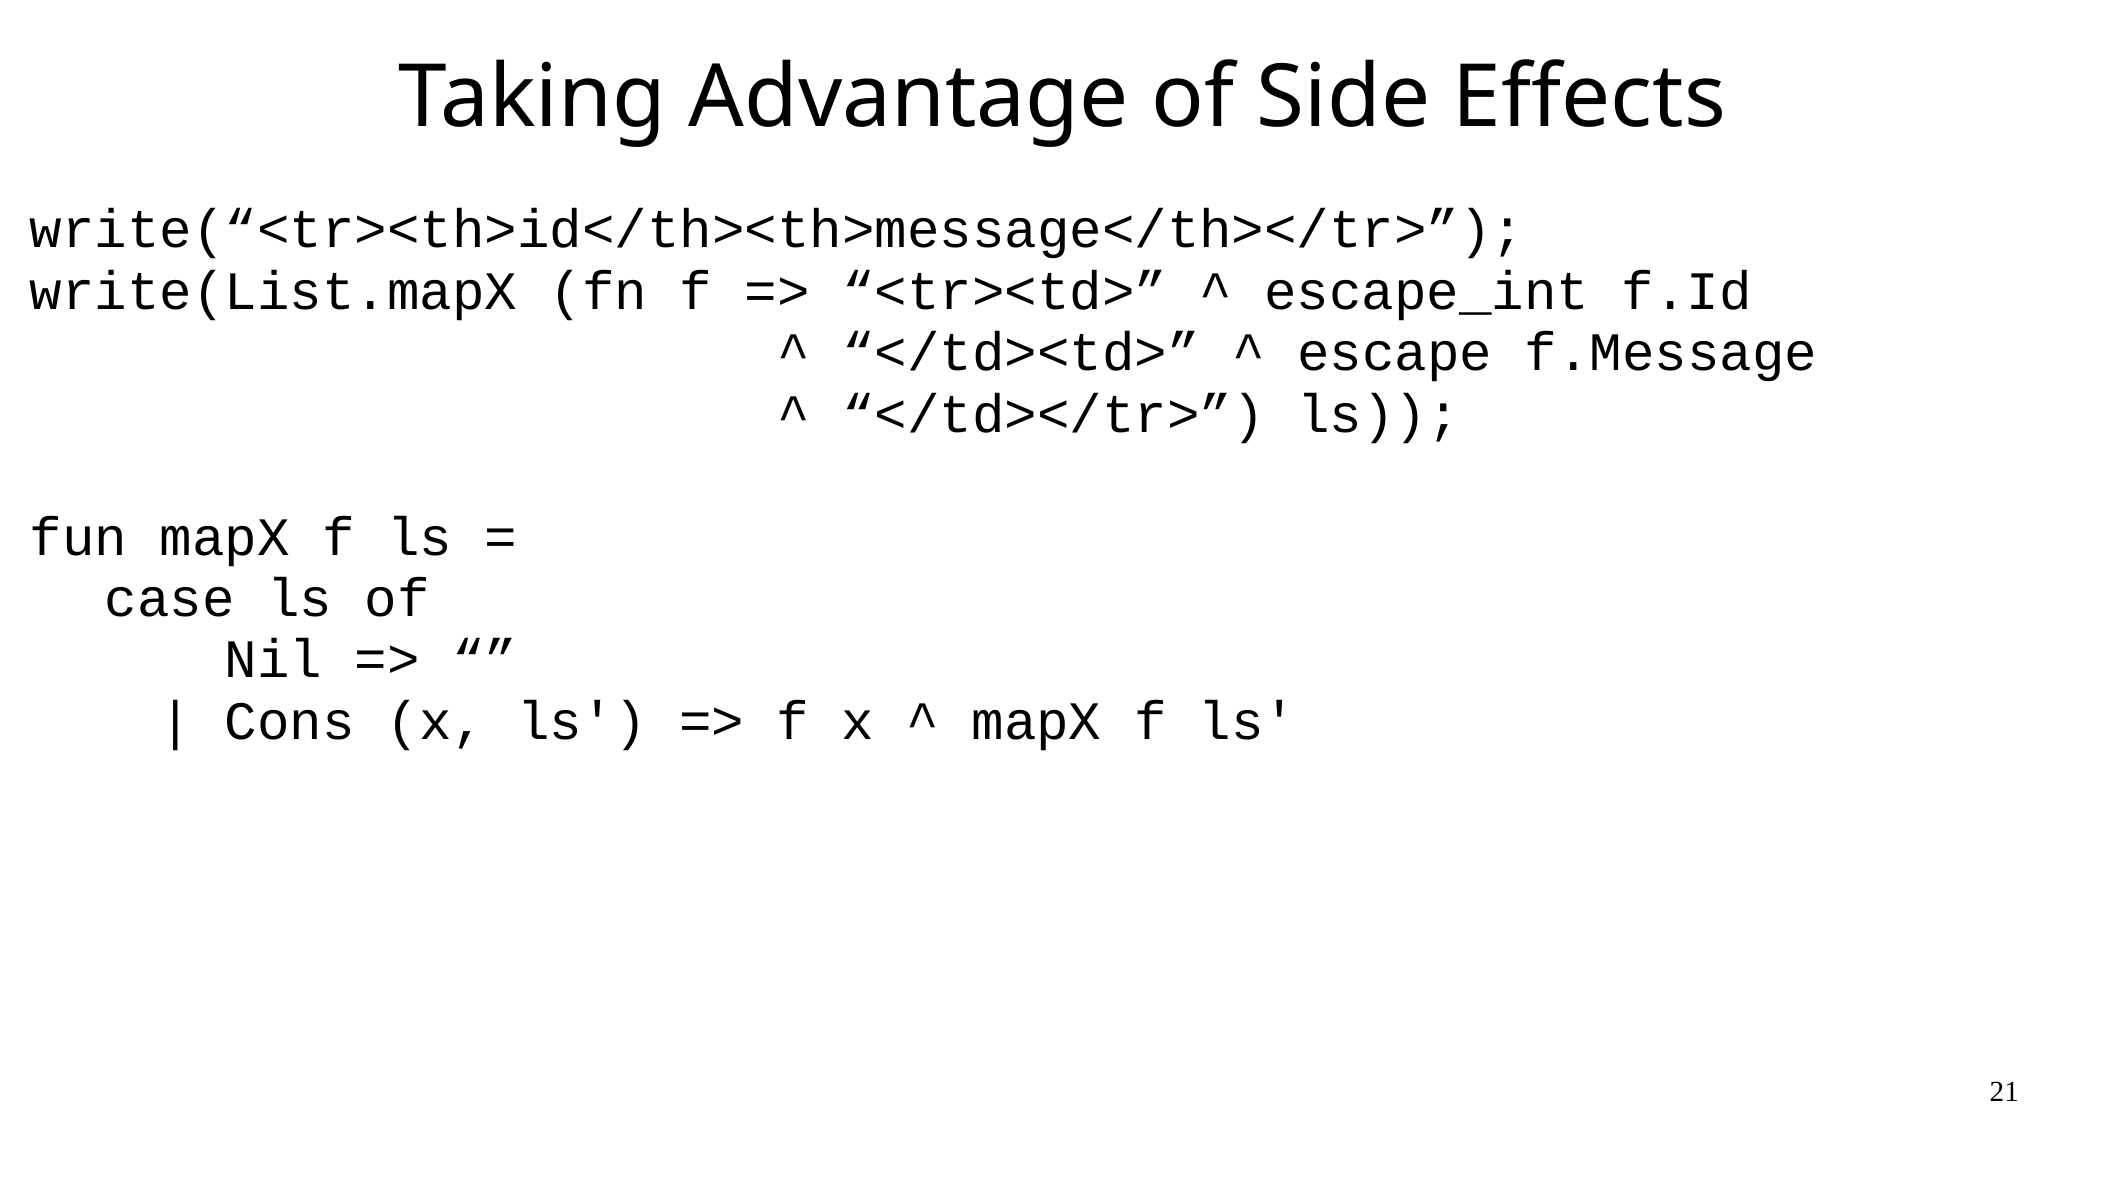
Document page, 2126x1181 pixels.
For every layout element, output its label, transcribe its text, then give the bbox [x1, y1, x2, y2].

title Taking Advantage of Side Effects [106, 0, 2020, 191]
text_box write(“<tr><th>id</th><th>message</th></tr>”); write(List.mapX (fn f => “<tr><td>” ^ escape_int f.Id ^ “</td><td>” ^ escape f.Message ^ “</td></tr>”) ls)); fun mapX f ls = case ls of Nil => “” | Cons (x, ls') => f x ^ mapX f ls' [15, 195, 2101, 1171]
